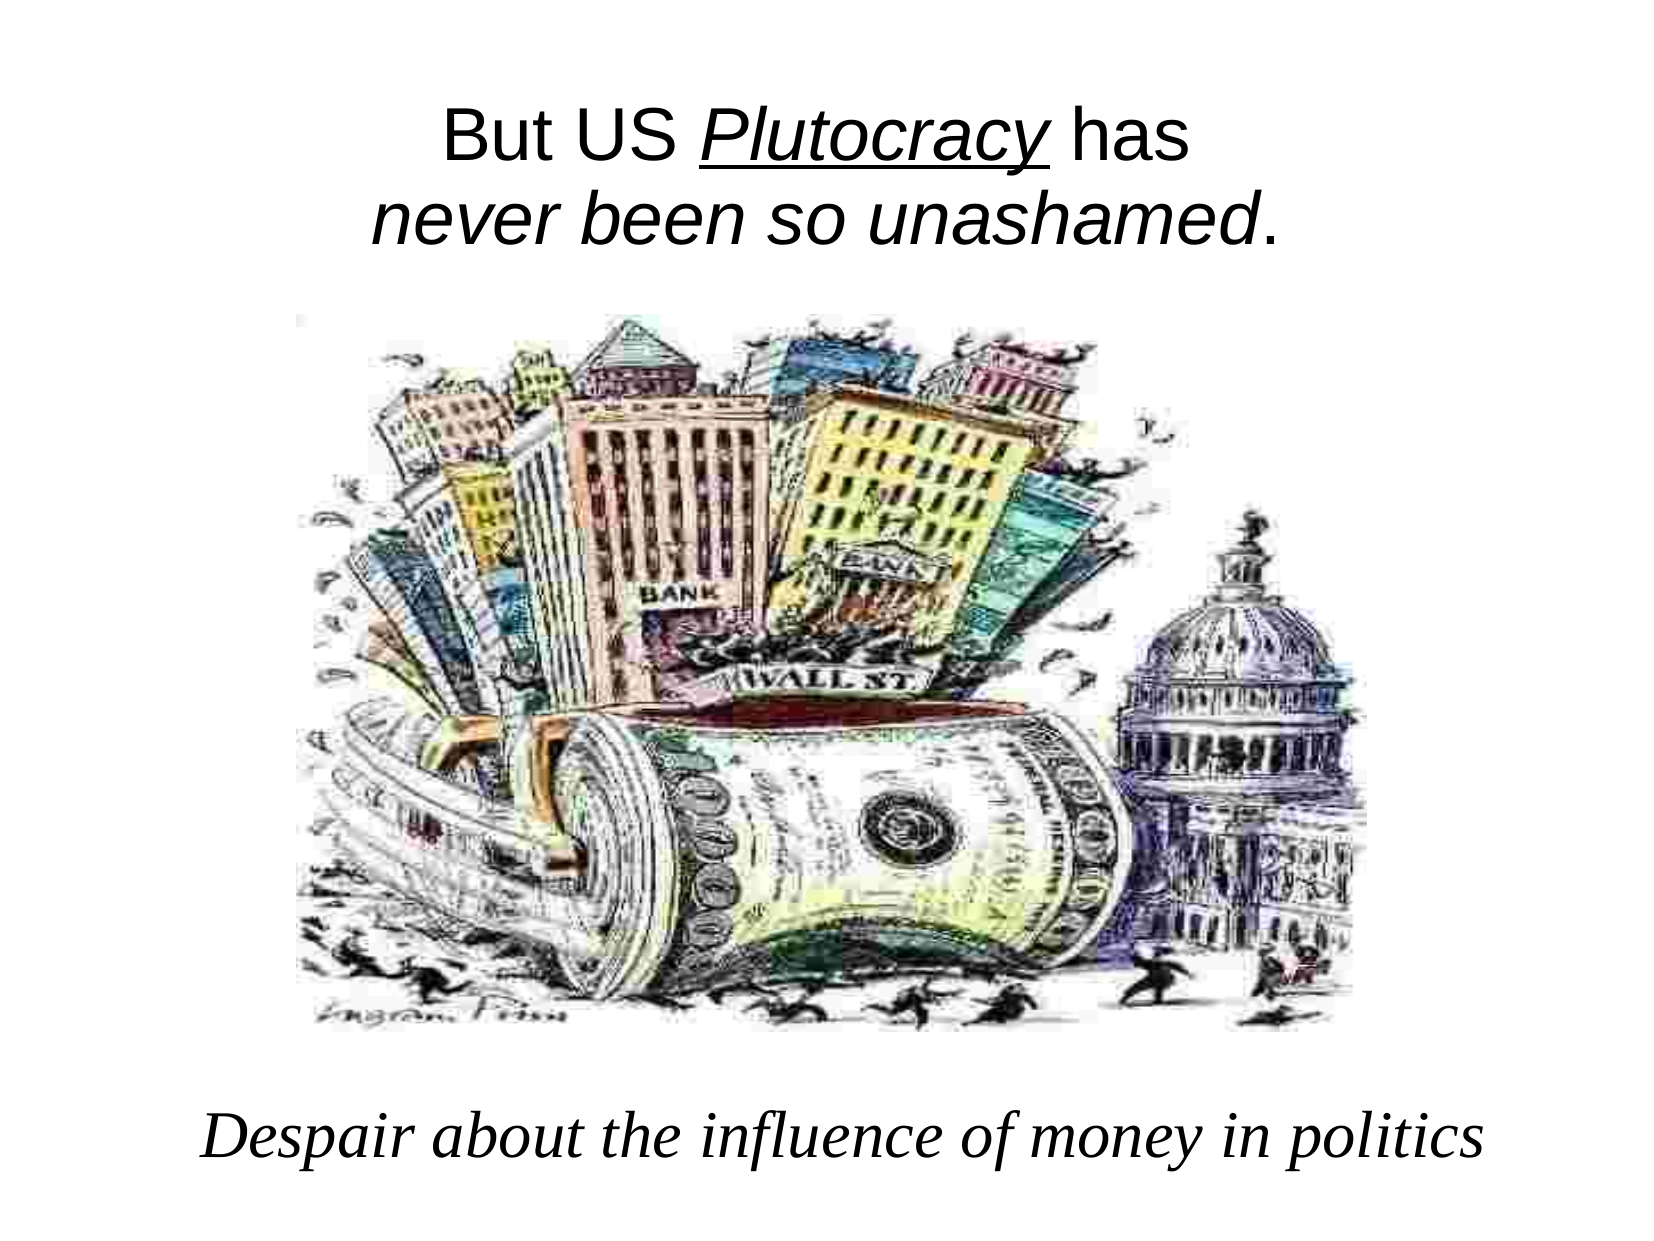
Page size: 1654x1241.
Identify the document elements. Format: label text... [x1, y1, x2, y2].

picture [296, 314, 1367, 1032]
title But US Plutocracy has never been so unashamed. [0, 73, 1653, 281]
text_box Despair about the influence of money in politics [40, 1092, 1613, 1182]
